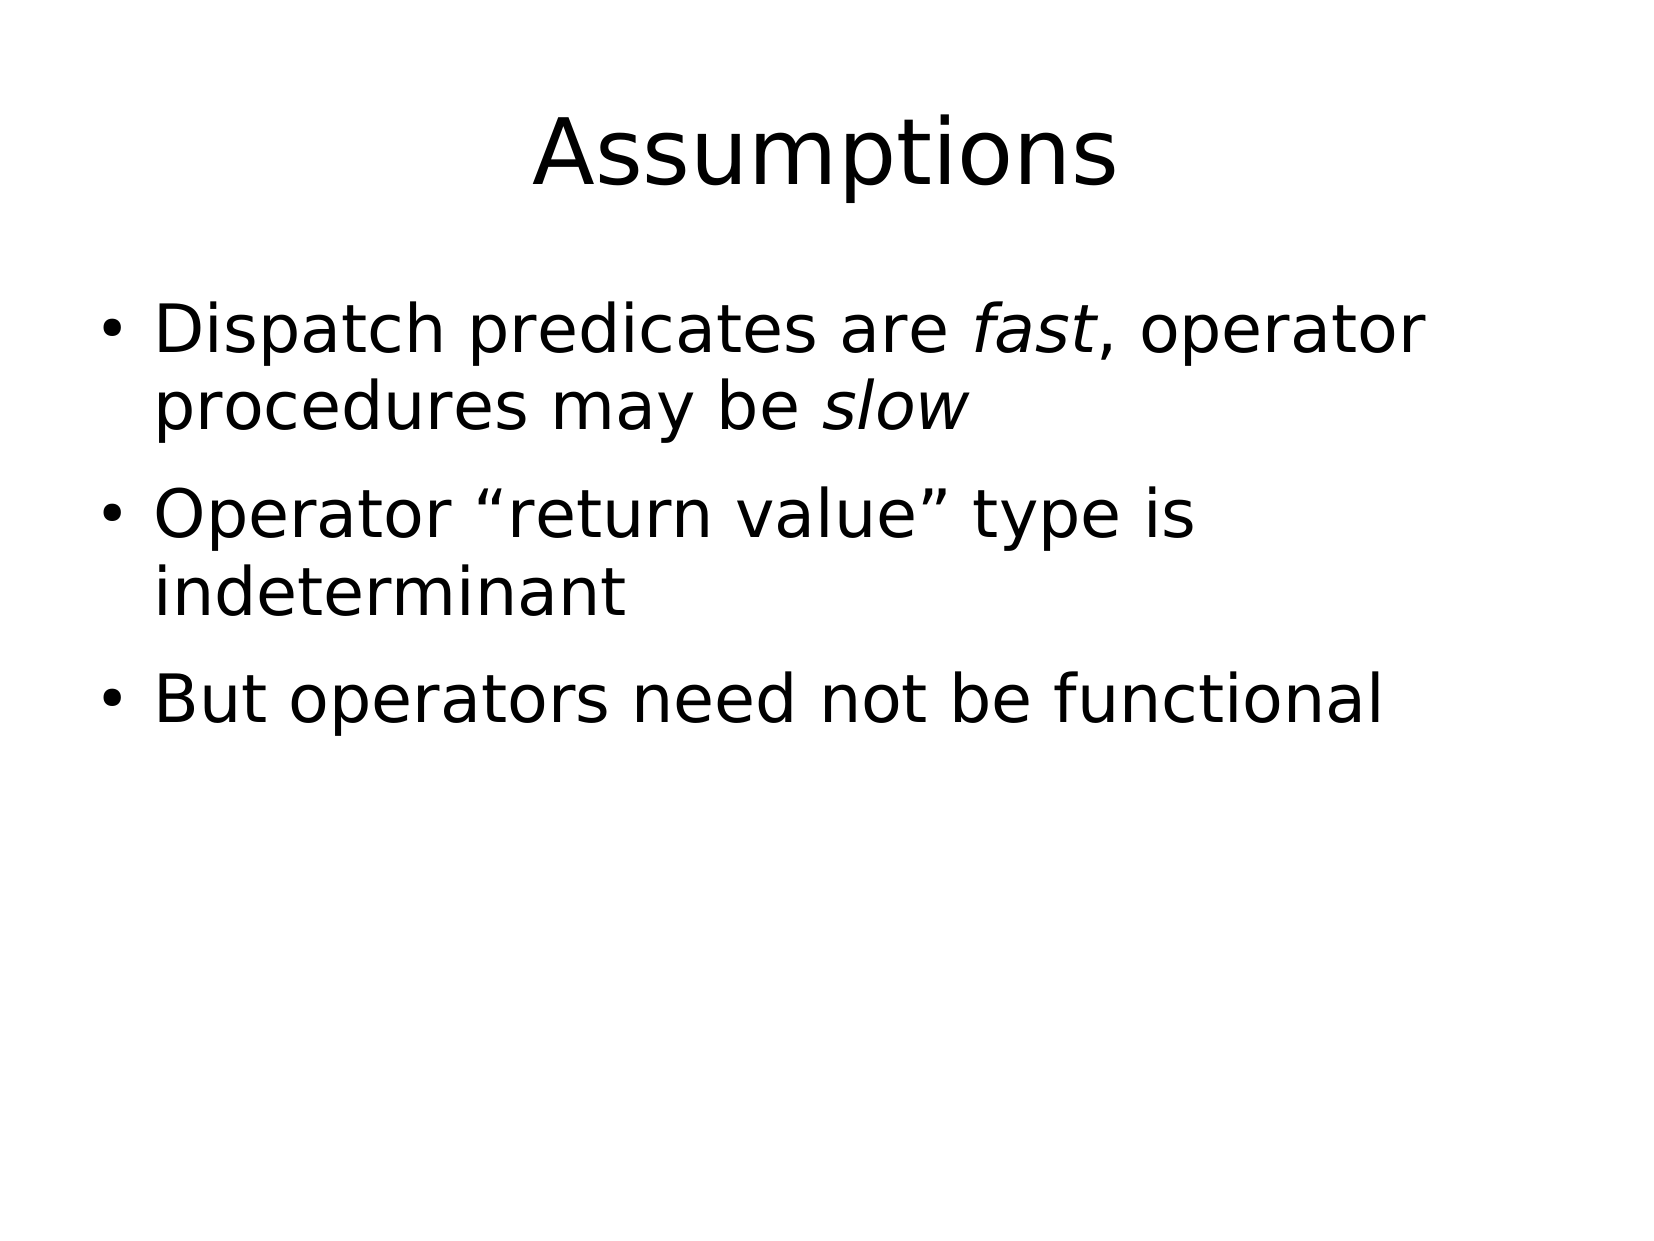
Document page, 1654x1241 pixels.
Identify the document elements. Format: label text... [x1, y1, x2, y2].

title Assumptions [82, 56, 1571, 250]
list Dispatch predicates are fast, operator procedures may be slow Operator “return value” type is indeterminant But operators need not be functional [82, 290, 1571, 1095]
